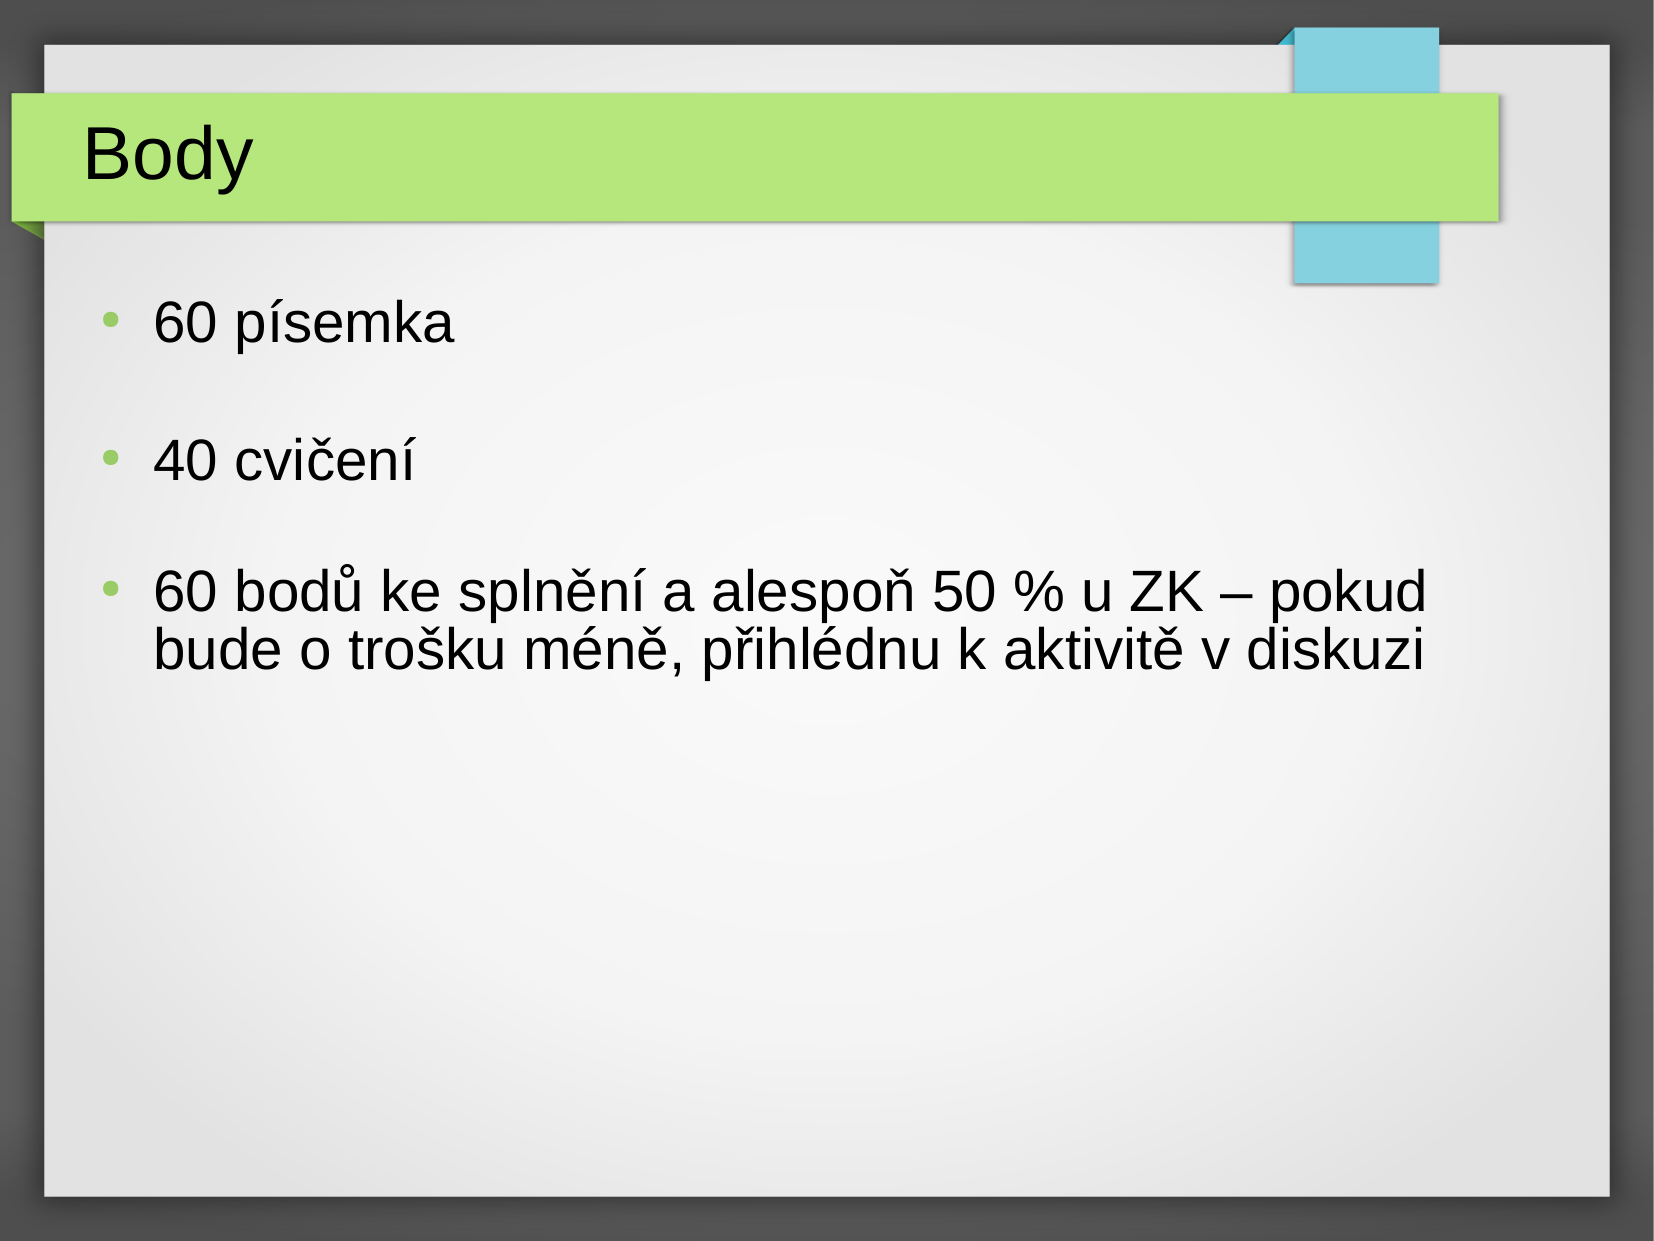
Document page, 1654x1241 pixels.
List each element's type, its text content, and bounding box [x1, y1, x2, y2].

list 60 písemka 40 cvičení 60 bodů ke splnění a alespoň 50 % u ZK – pokud bude o trošku méně, přihlédnu k aktivitě v diskuzi [82, 295, 1571, 1015]
title Body [82, 94, 1264, 213]
picture [0, 0, 1654, 1241]
